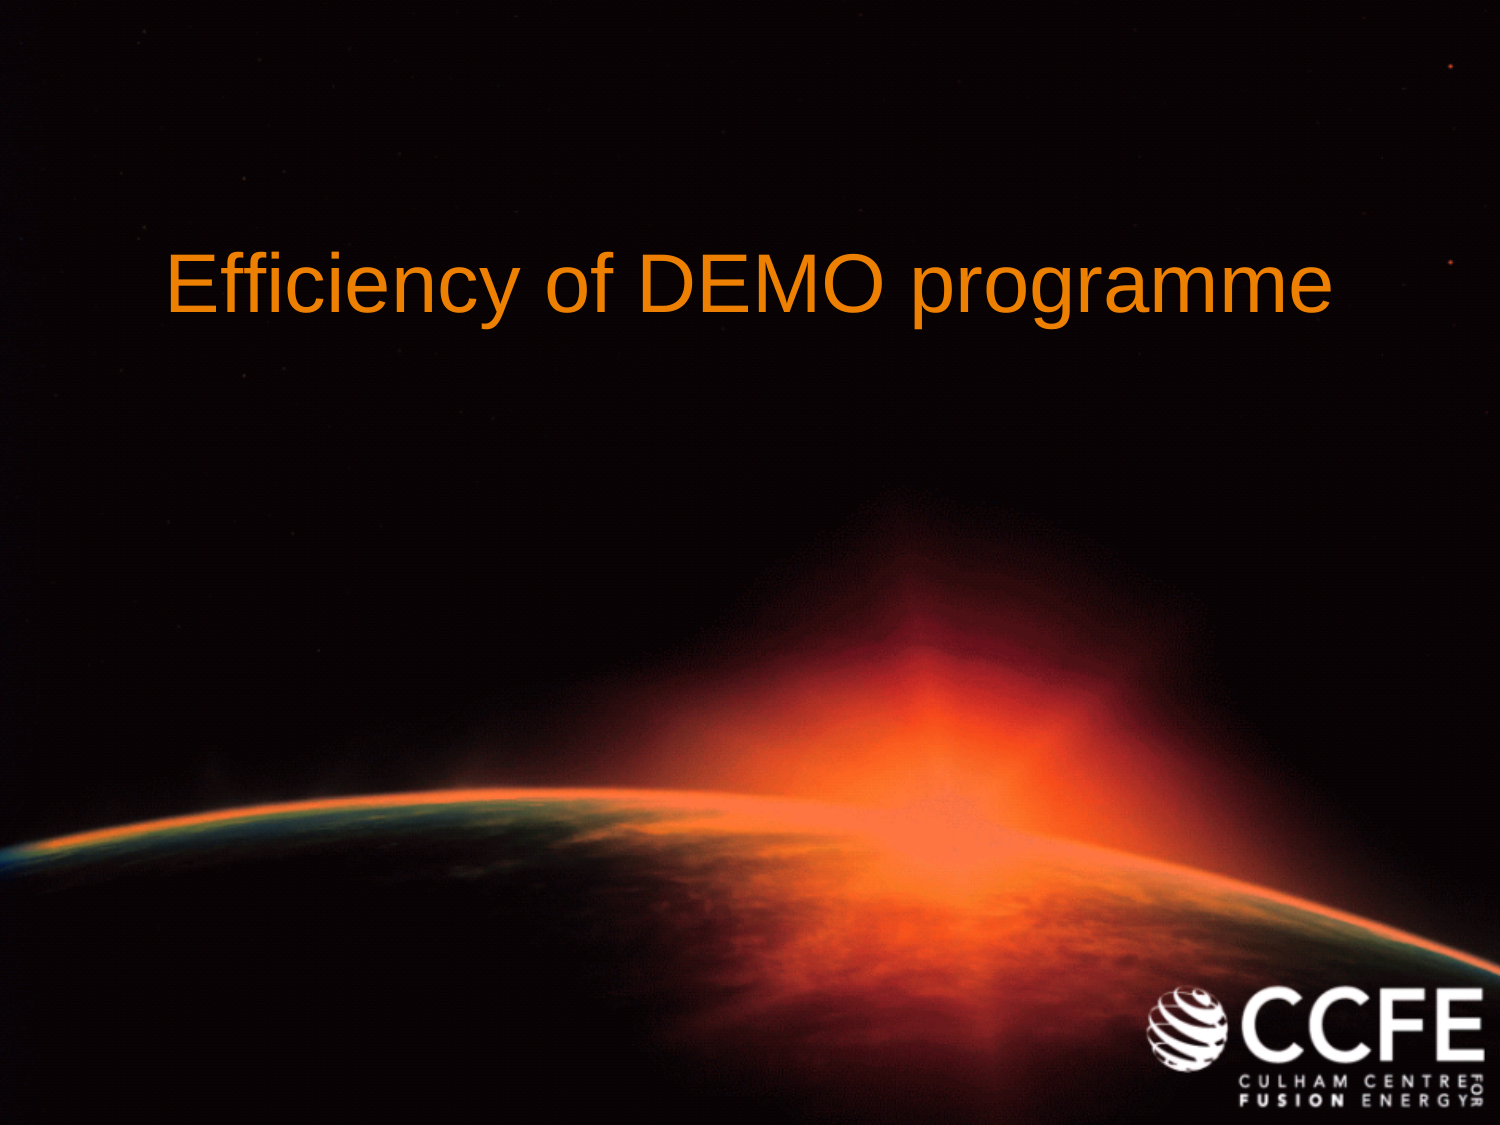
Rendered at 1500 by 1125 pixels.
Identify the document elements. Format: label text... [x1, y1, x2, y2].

picture [0, 0, 1500, 1125]
text_box Efficiency of DEMO programme [112, 90, 1388, 469]
